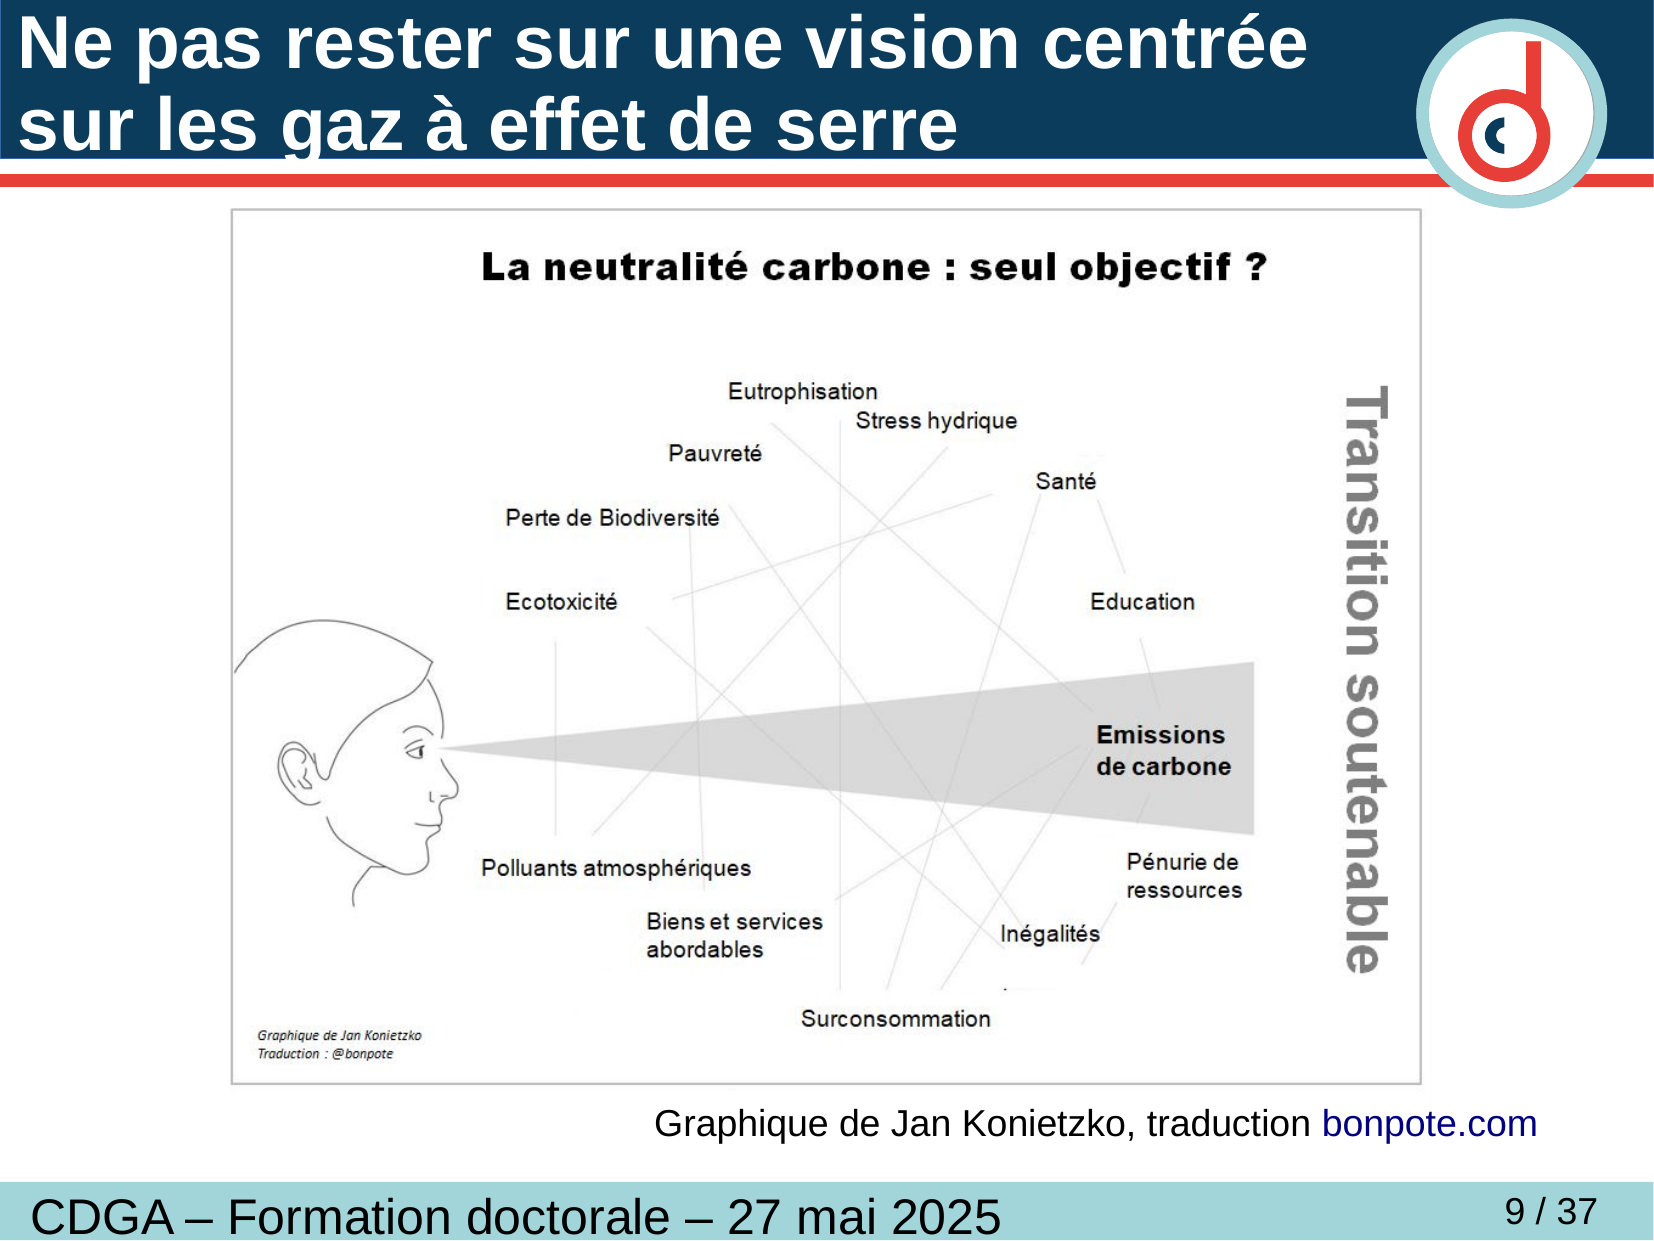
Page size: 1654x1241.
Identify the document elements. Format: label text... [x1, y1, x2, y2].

title Ne pas rester sur une vision centrée sur les gaz à effet de serre [17, 11, 1412, 159]
text_box Graphique de Jan Konietzko, traduction bonpote.com [639, 1094, 1625, 1152]
picture [221, 189, 1433, 1101]
